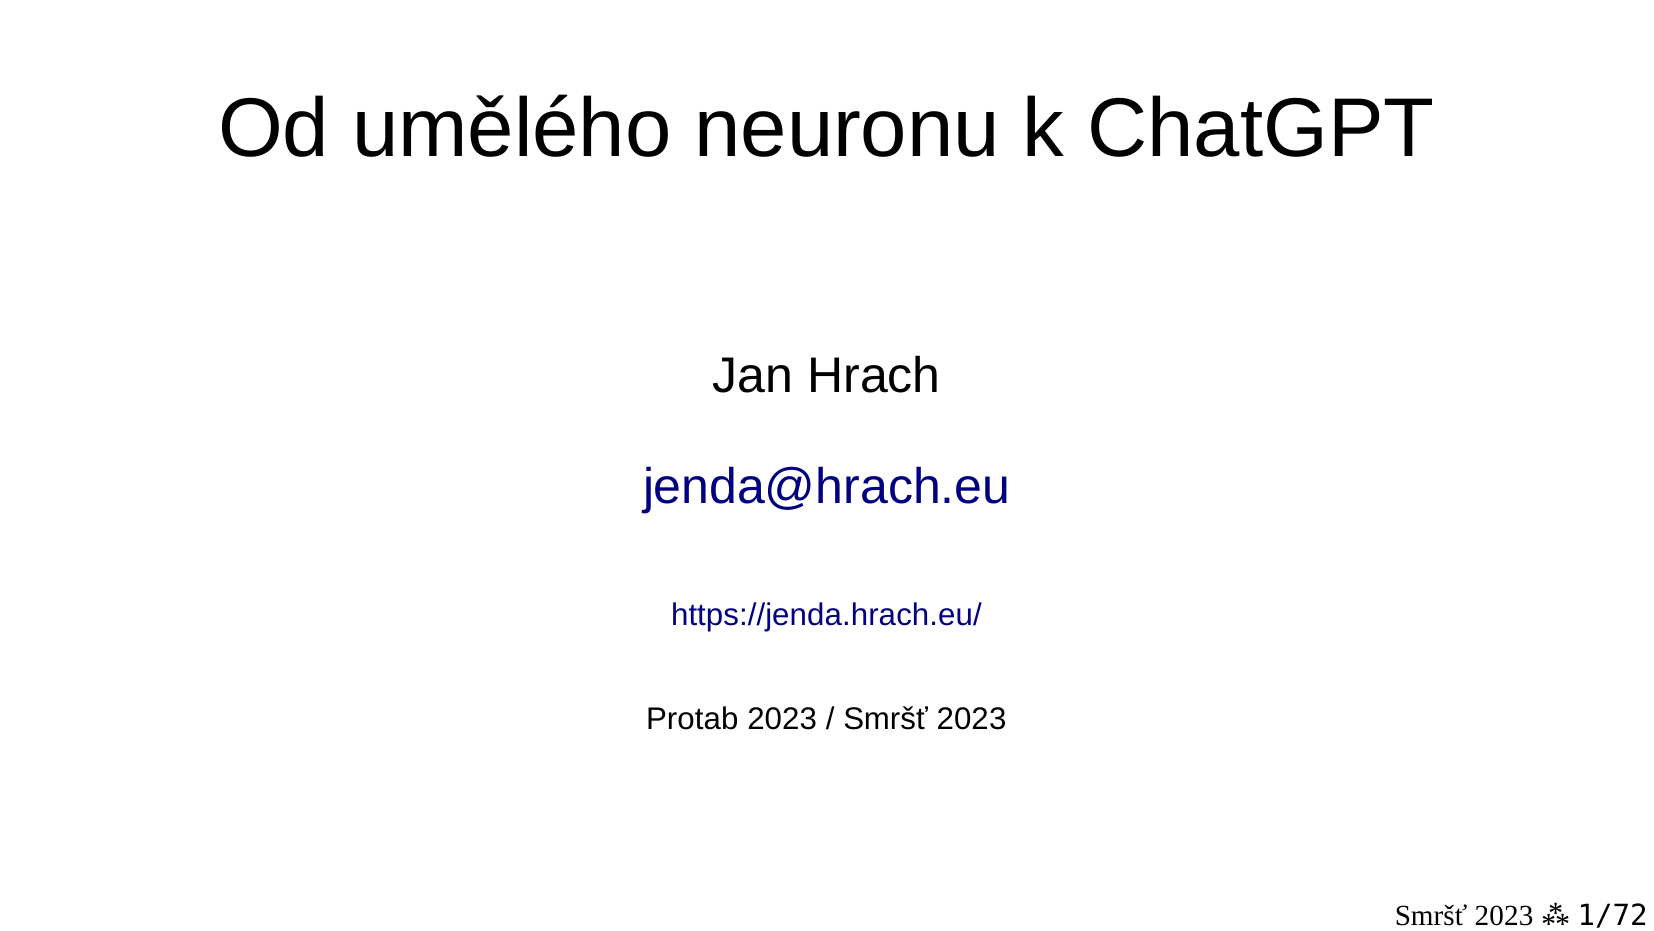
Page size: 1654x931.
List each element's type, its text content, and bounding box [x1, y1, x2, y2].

title Od umělého neuronu k ChatGPT [82, 41, 1571, 214]
subtitle Jan Hrach jenda@hrach.eu https://jenda.hrach.eu/ Protab 2023 / Smršť 2023 [82, 241, 1571, 842]
